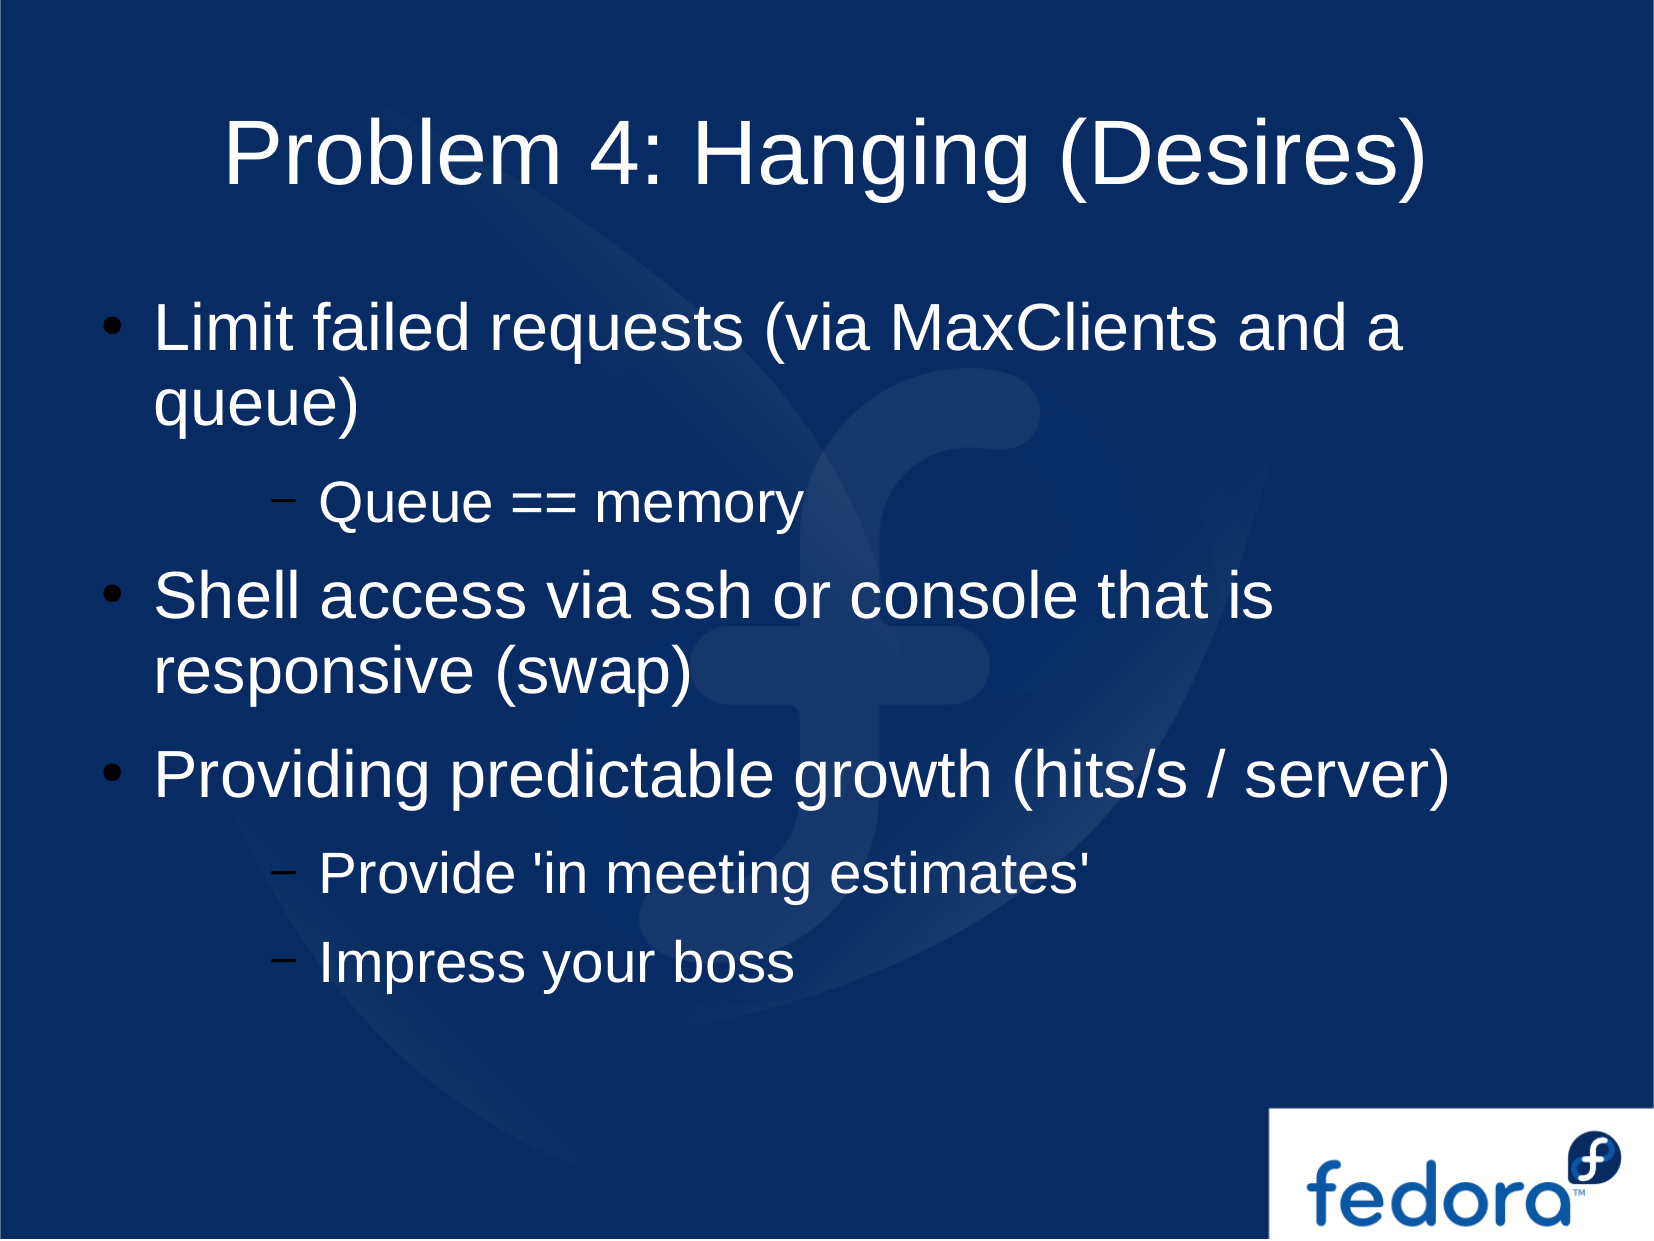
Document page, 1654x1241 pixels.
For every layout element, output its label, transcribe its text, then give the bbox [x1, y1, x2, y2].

list Limit failed requests (via MaxClients and a queue) Queue == memory Shell access via ssh or console that is responsive (swap) Providing predictable growth (hits/s / server) Provide 'in meeting estimates' Impress your boss [82, 290, 1571, 1094]
picture [0, 0, 1654, 1239]
title Problem 4: Hanging (Desires) [82, 56, 1571, 250]
